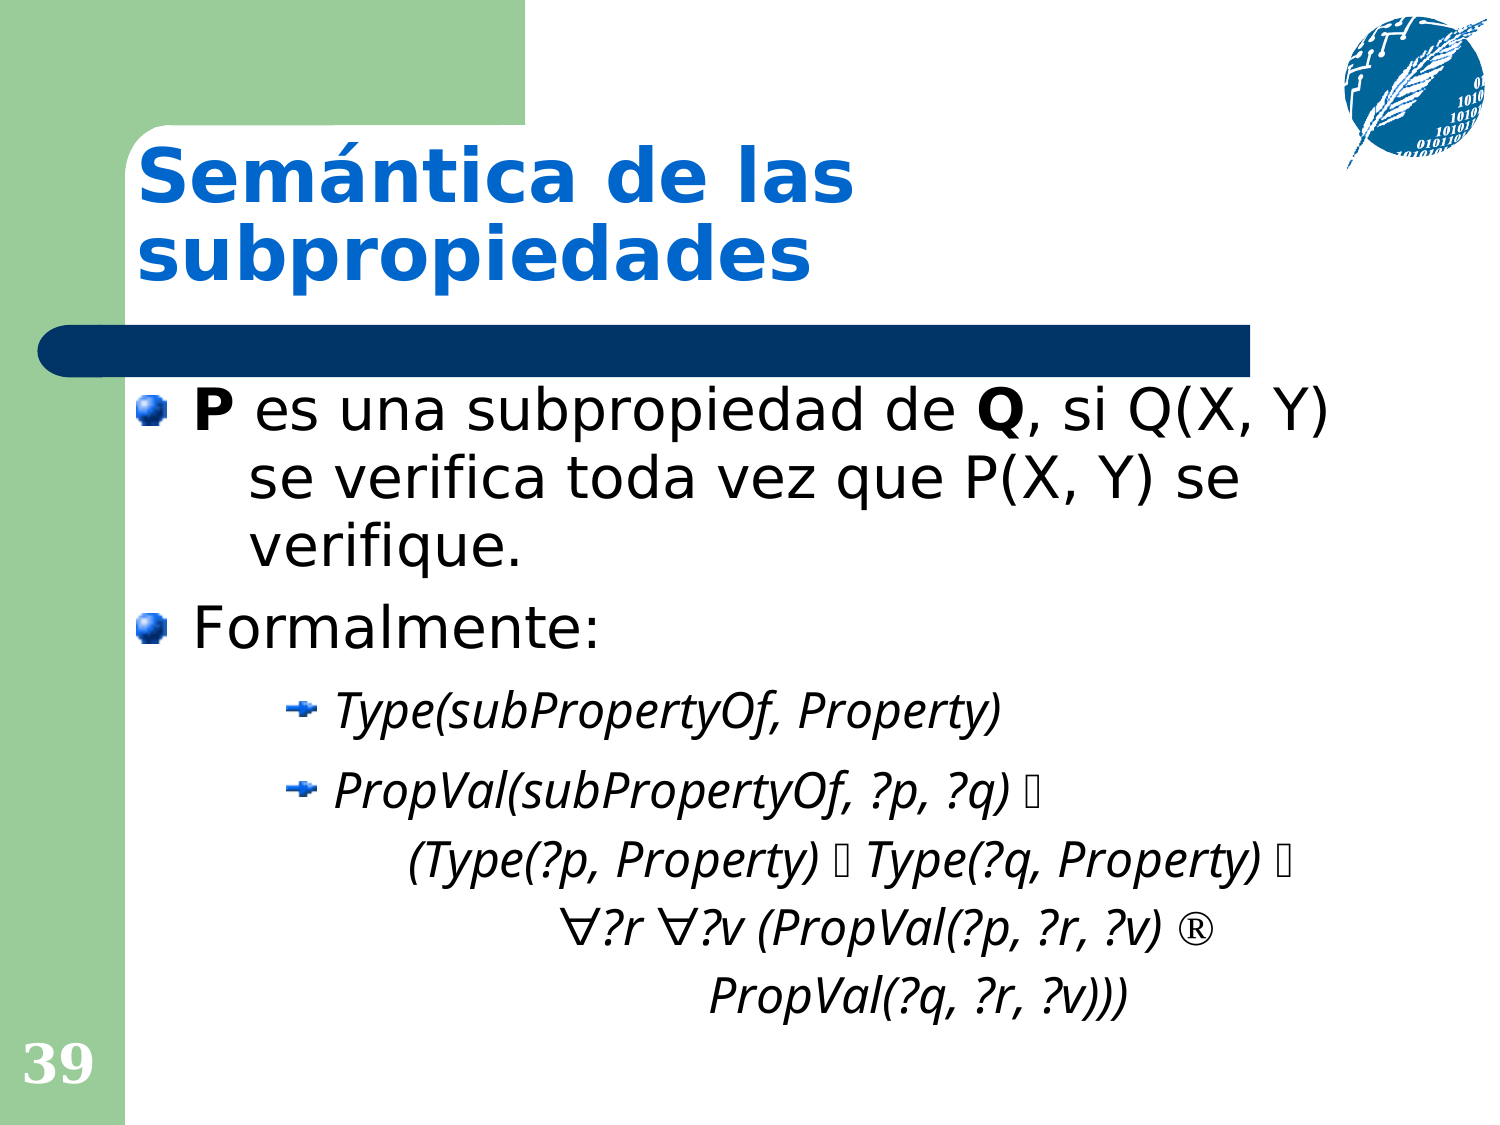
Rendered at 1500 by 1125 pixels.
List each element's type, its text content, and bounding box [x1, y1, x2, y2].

title Semántica de las subpropiedades [135, 135, 1413, 301]
picture [1341, 15, 1487, 172]
list P es una subpropiedad de Q, si Q(X, Y) se verifica toda vez que P(X, Y) se verifique. Formalmente: Type(subPropertyOf, Property) PropVal(subPropertyOf, ?p, ?q)  (Type(?p, Property)  Type(?q, Property)  ∀?r ∀?v (PropVal(?p, ?r, ?v) ® PropVal(?q, ?r, ?v))) [136, 376, 1399, 1125]
picture [1433, 139, 1440, 147]
picture [1436, 127, 1450, 136]
picture [1416, 140, 1425, 149]
picture [1427, 138, 1431, 148]
